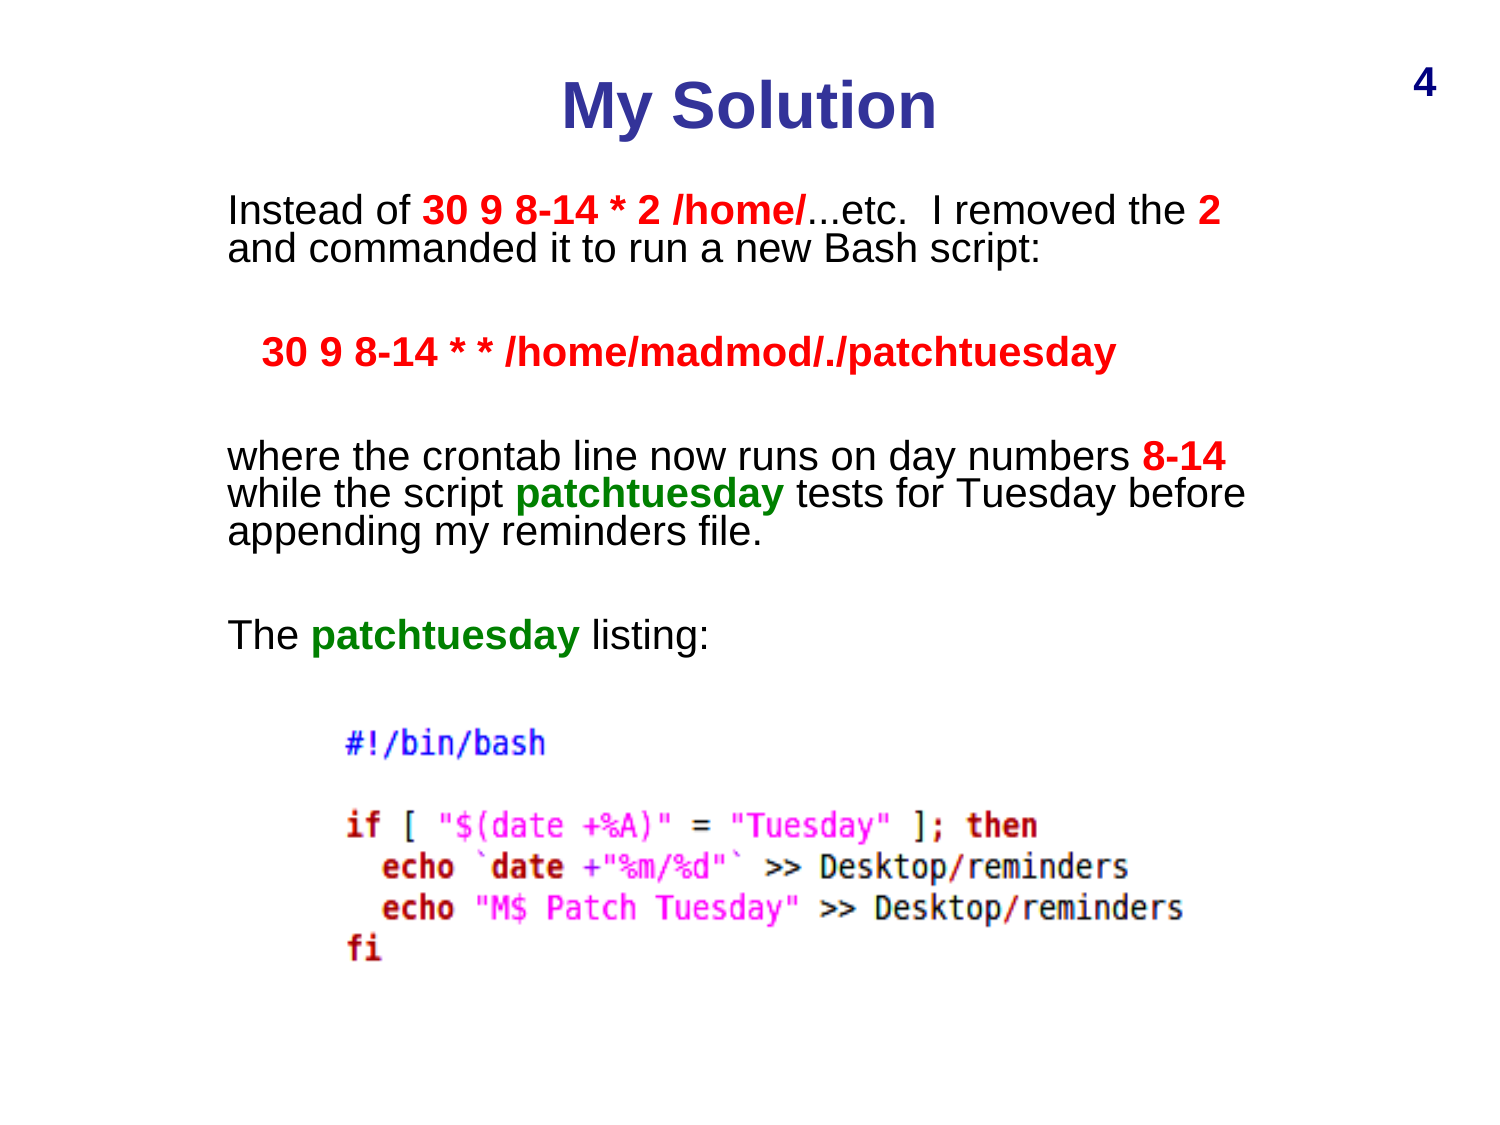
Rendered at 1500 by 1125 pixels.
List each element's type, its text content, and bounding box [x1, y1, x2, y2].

list Instead of 30 9 8-14 * 2 /home/...etc. I removed the 2 and commanded it to run a new Bash script: 30 9 8-14 * * /home/madmod/./patchtuesday where the crontab line now runs on day numbers 8-14 while the script patchtuesday tests for Tuesday before appending my reminders file. The patchtuesday listing: [150, 187, 1313, 712]
picture [337, 712, 1201, 988]
title My Solution [487, 59, 1013, 150]
text_box 4 [1387, 47, 1463, 113]
